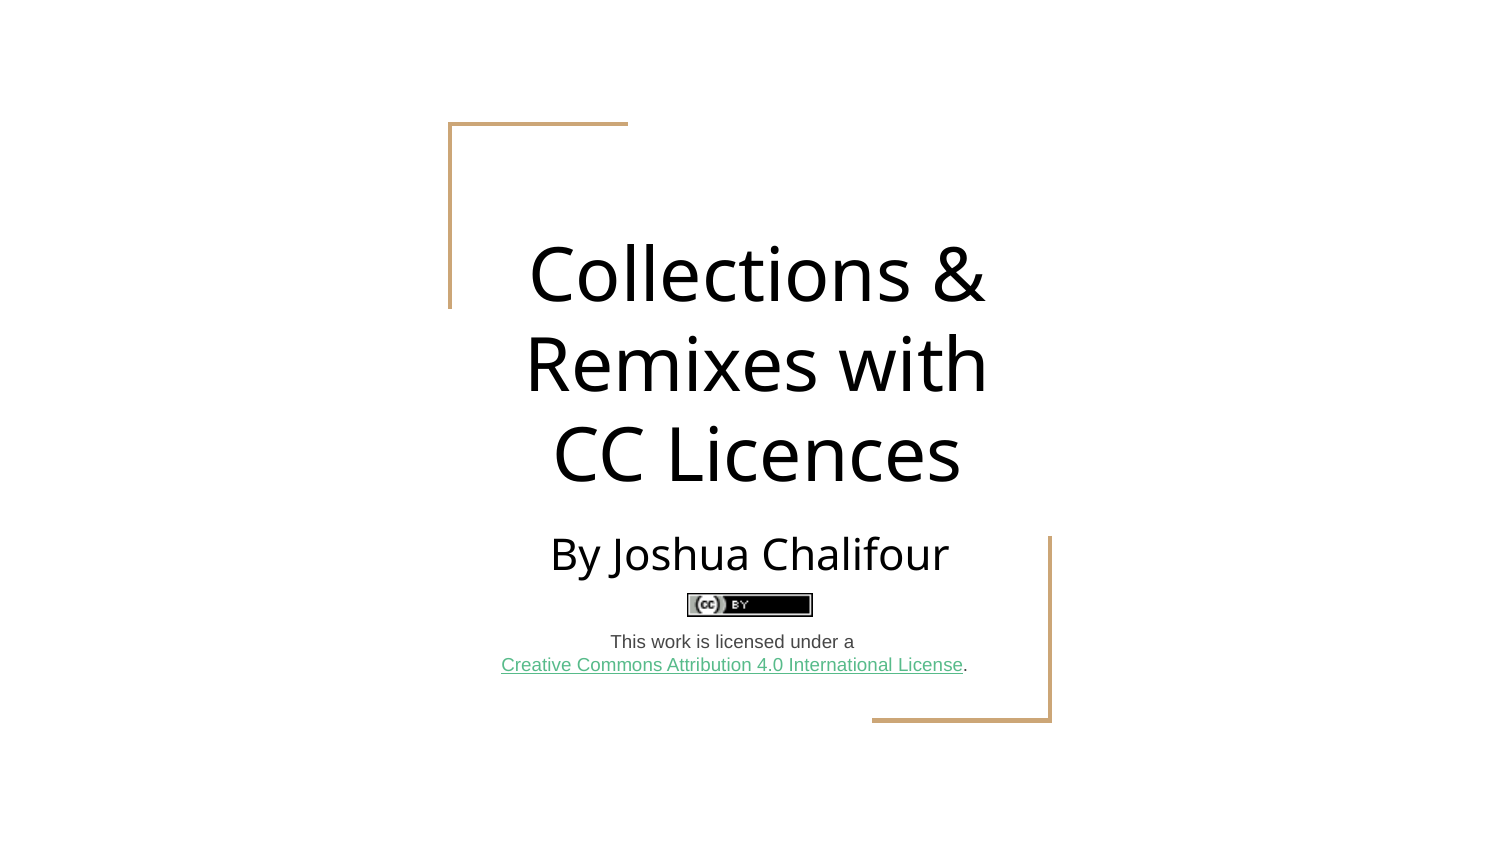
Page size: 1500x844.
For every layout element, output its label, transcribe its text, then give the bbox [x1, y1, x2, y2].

text_box This work is licensed under a Creative Commons Attribution 4.0 International License. [431, 584, 1039, 699]
title Collections & Remixes with CC Licences [499, 259, 1016, 512]
subtitle By Joshua Chalifour [499, 511, 1001, 584]
